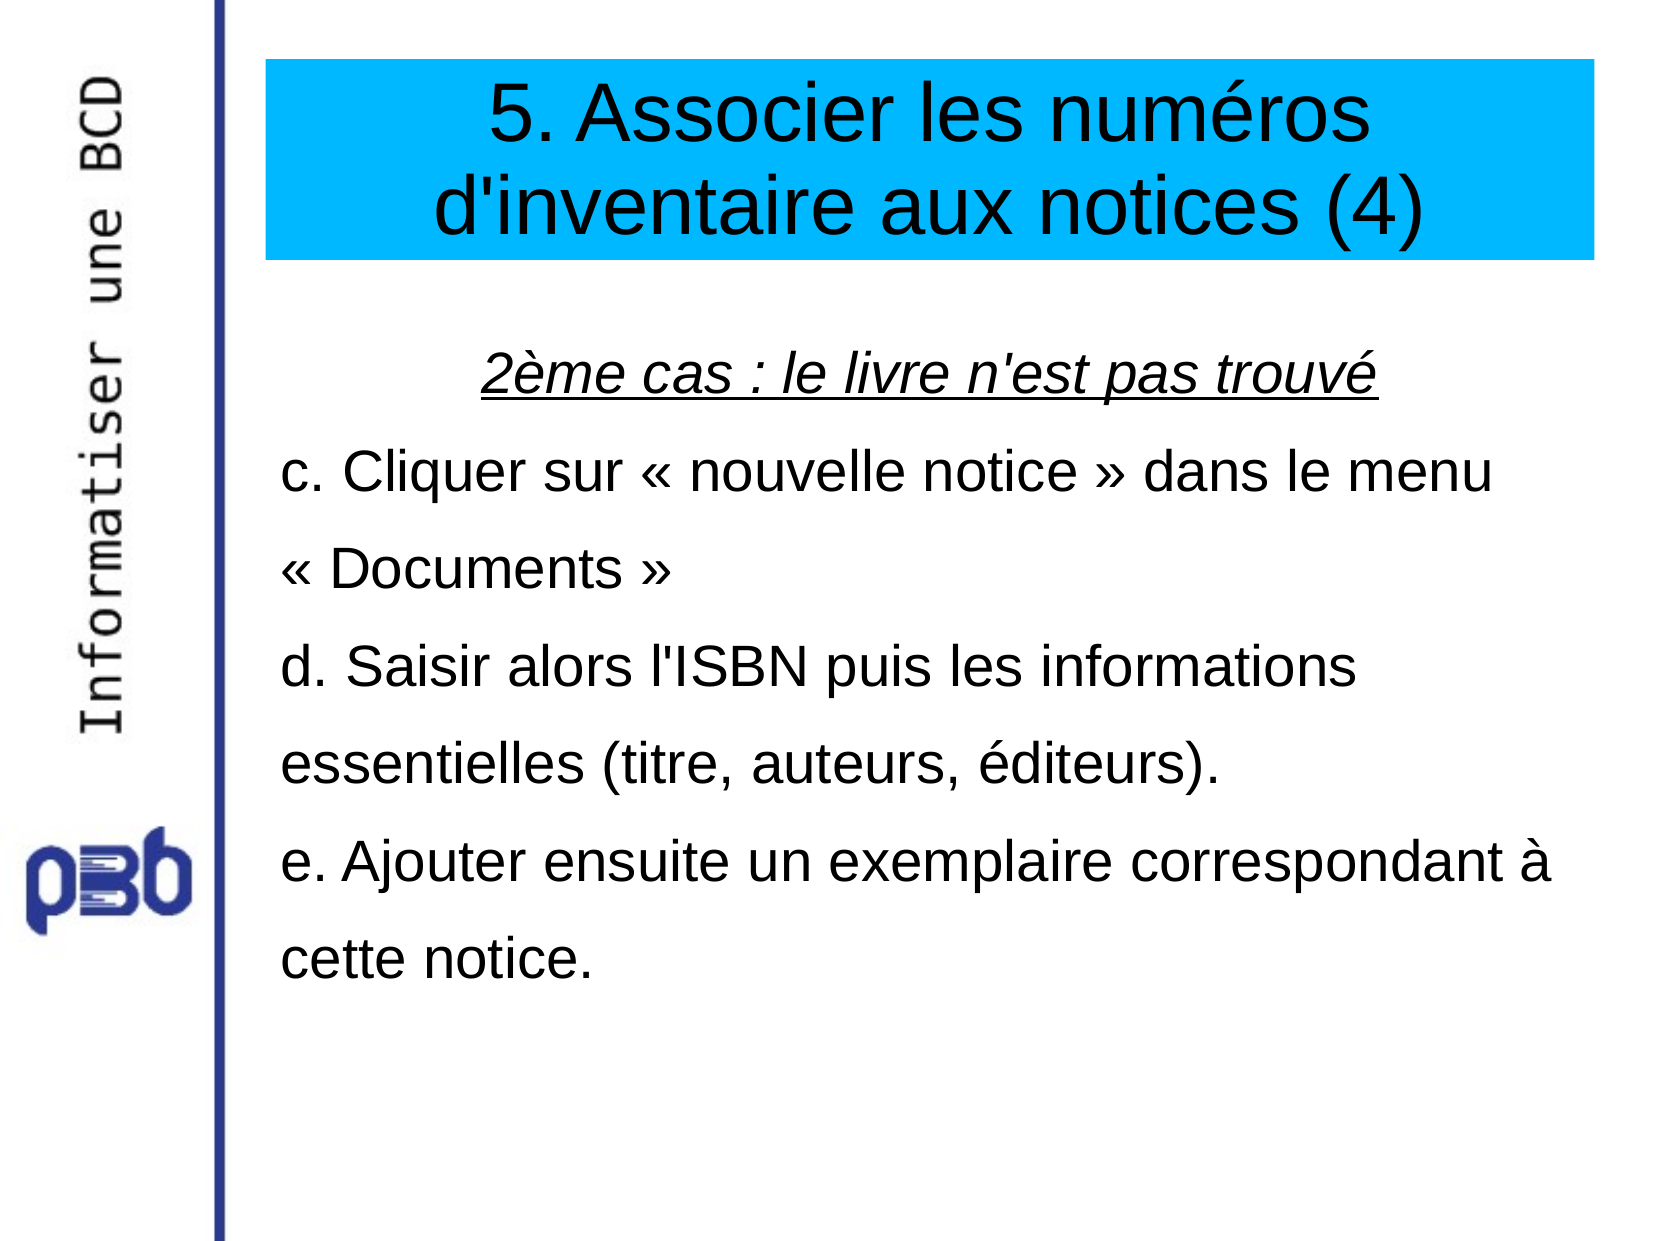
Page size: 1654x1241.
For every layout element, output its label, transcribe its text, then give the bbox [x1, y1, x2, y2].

text_box 2ème cas : le livre n'est pas trouvé c. Cliquer sur « nouvelle notice » dans le menu « Documents » d. Saisir alors l'ISBN puis les informations essentielles (titre, auteurs, éditeurs). e. Ajouter ensuite un exemplaire correspondant à cette notice. [265, 301, 1595, 964]
text_box 5. Associer les numéros d'inventaire aux notices (4) [265, 59, 1595, 260]
picture [0, 0, 1654, 1241]
